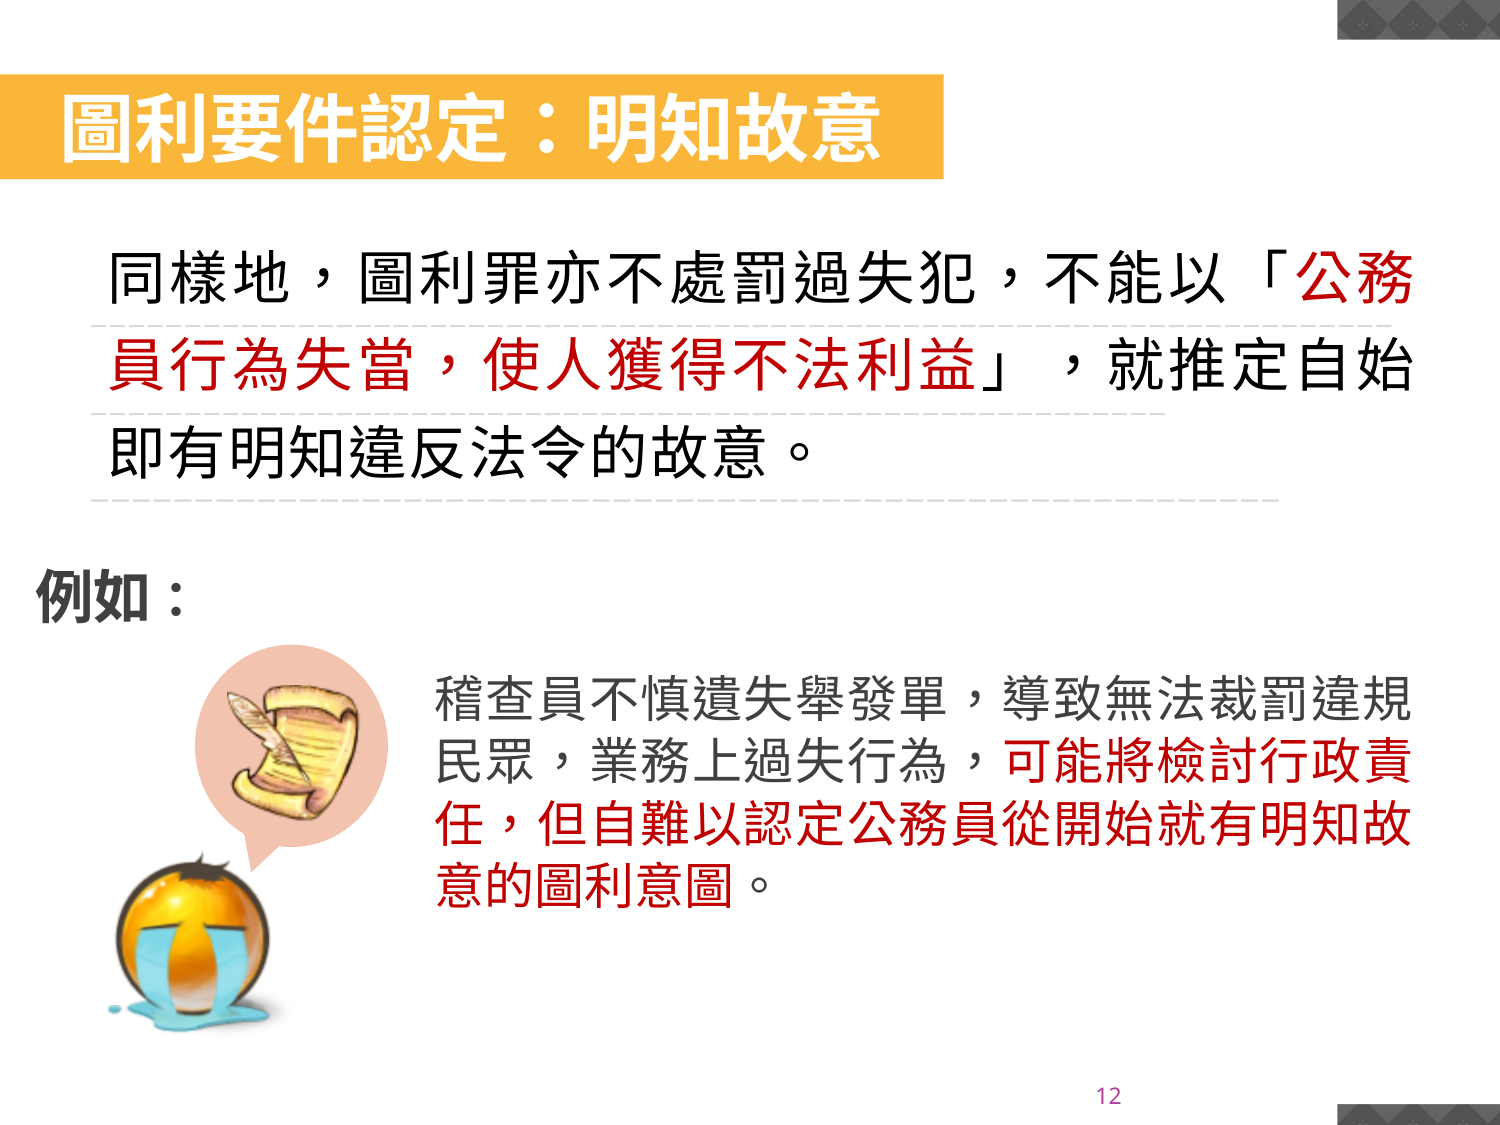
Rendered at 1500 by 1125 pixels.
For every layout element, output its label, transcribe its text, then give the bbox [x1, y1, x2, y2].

slide_number <編號> [1025, 1075, 1122, 1113]
text_box 圖利要件認定：明知故意 [0, 74, 944, 180]
picture [92, 847, 293, 1048]
text_box [0, 39, 1500, 1105]
picture [1337, 0, 1500, 39]
text_box 稽查員不慎遺失舉發單，導致無法裁罰違規民眾，業務上過失行為，可能將檢討行政責任，但自難以認定公務員從開始就有明知故意的圖利意圖。 [419, 657, 1429, 922]
text_box ______________________________________________________________________________________________________________________________ _________________________________________________________ [76, 234, 1428, 512]
text_box 同樣地，圖利罪亦不處罰過失犯，不能以「公務員行為失當，使人獲得不法利益」，就推定自始即有明知違反法令的故意。 [92, 216, 1432, 494]
text_box 例如： [20, 553, 217, 638]
picture [227, 685, 366, 823]
picture [1337, 1105, 1500, 1125]
